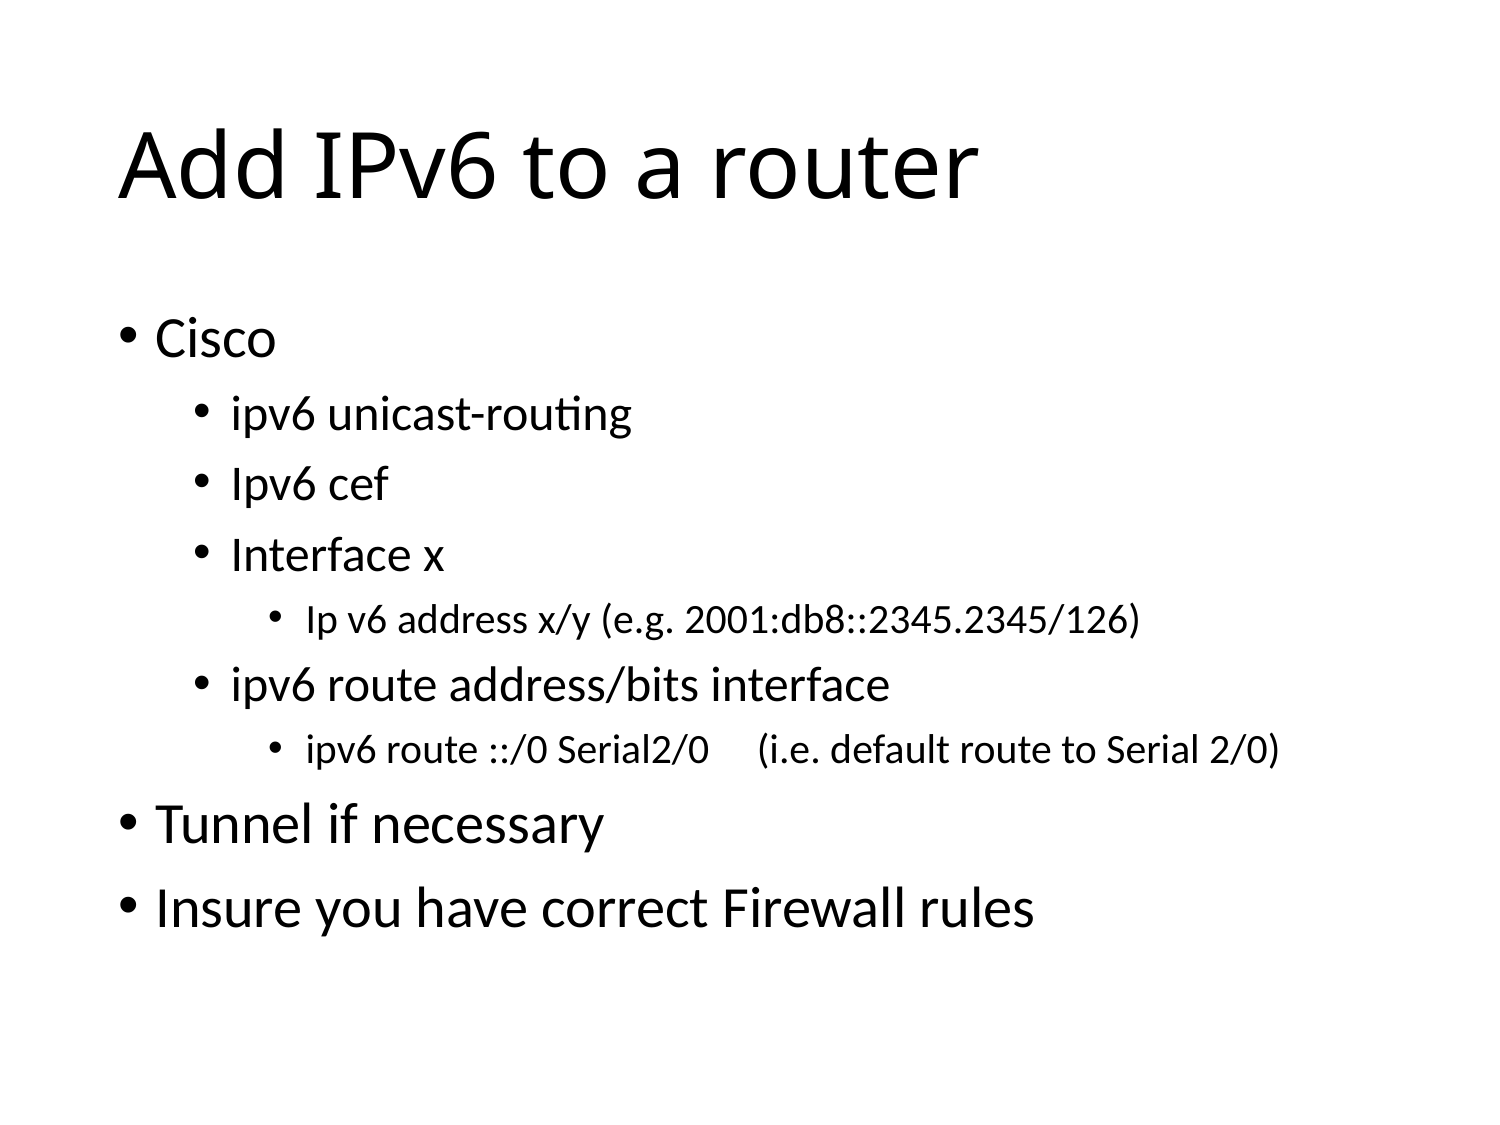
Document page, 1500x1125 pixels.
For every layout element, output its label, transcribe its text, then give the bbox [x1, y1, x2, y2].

title Add IPv6 to a router [103, 59, 1397, 278]
list Cisco ipv6 unicast-routing Ipv6 cef Interface x Ip v6 address x/y (e.g. 2001:db8::2345.2345/126) ipv6 route address/bits interface ipv6 route ::/0 Serial2/0 (i.e. default route to Serial 2/0) Tunnel if necessary Insure you have correct Firewall rules [103, 299, 1397, 1014]
